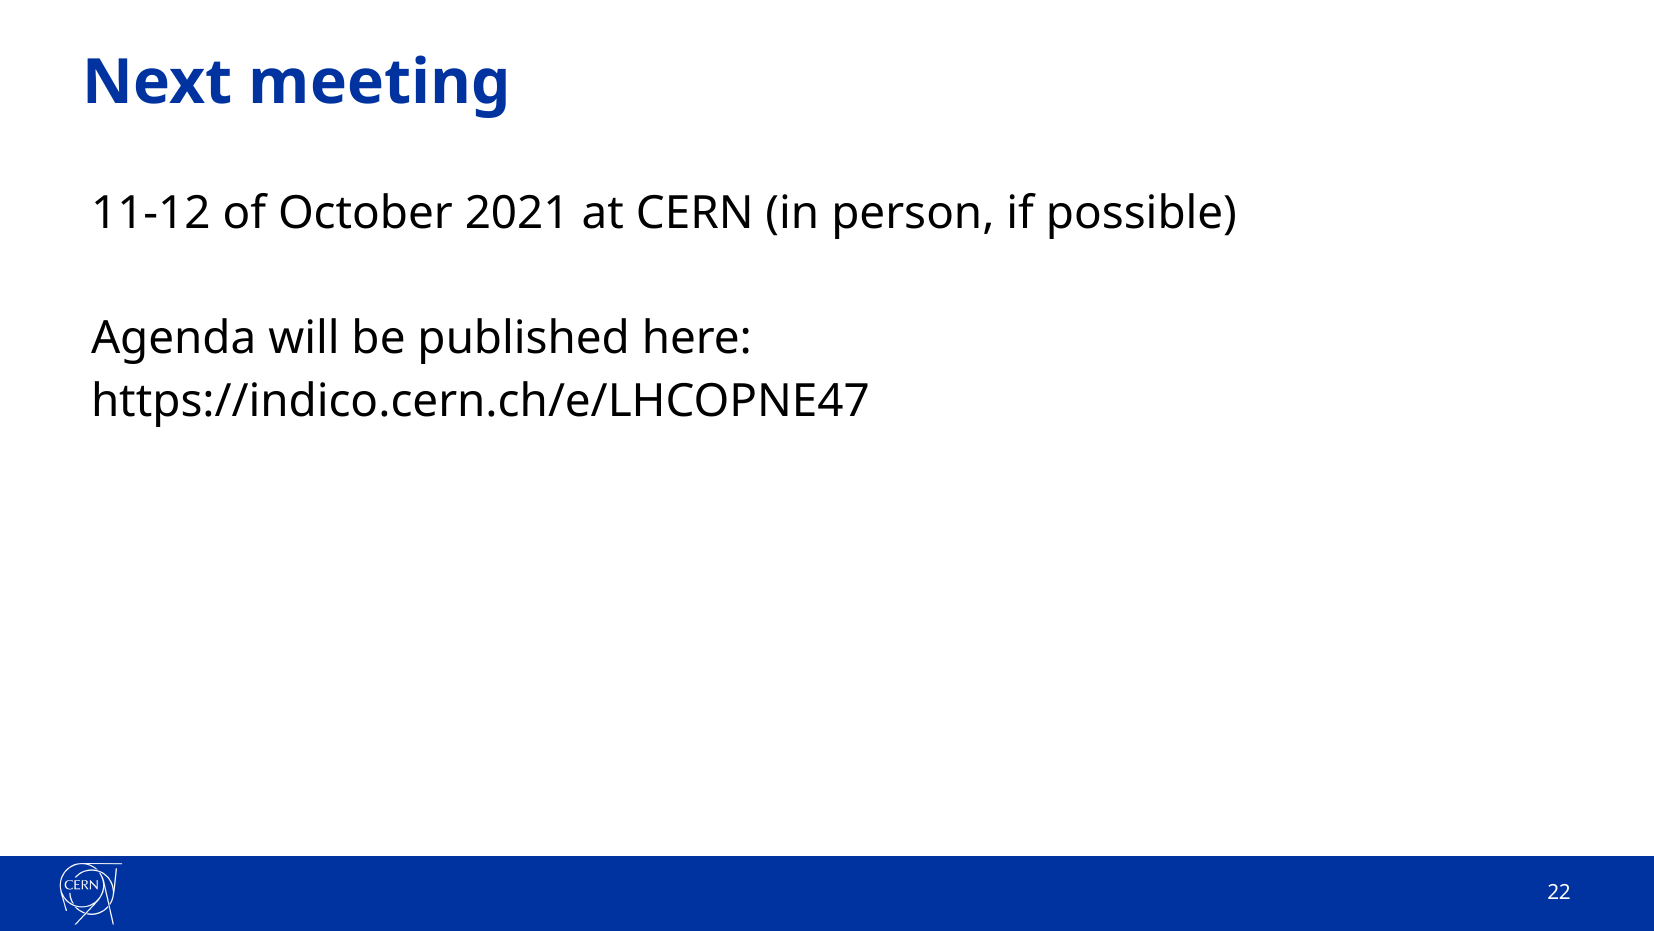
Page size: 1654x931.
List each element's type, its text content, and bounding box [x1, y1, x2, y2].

picture [56, 859, 127, 928]
text_box 11-12 of October 2021 at CERN (in person, if possible) Agenda will be published here: https://indico.cern.ch/e/LHCOPNE47 [76, 172, 1601, 792]
title Next meeting [82, 37, 1571, 142]
